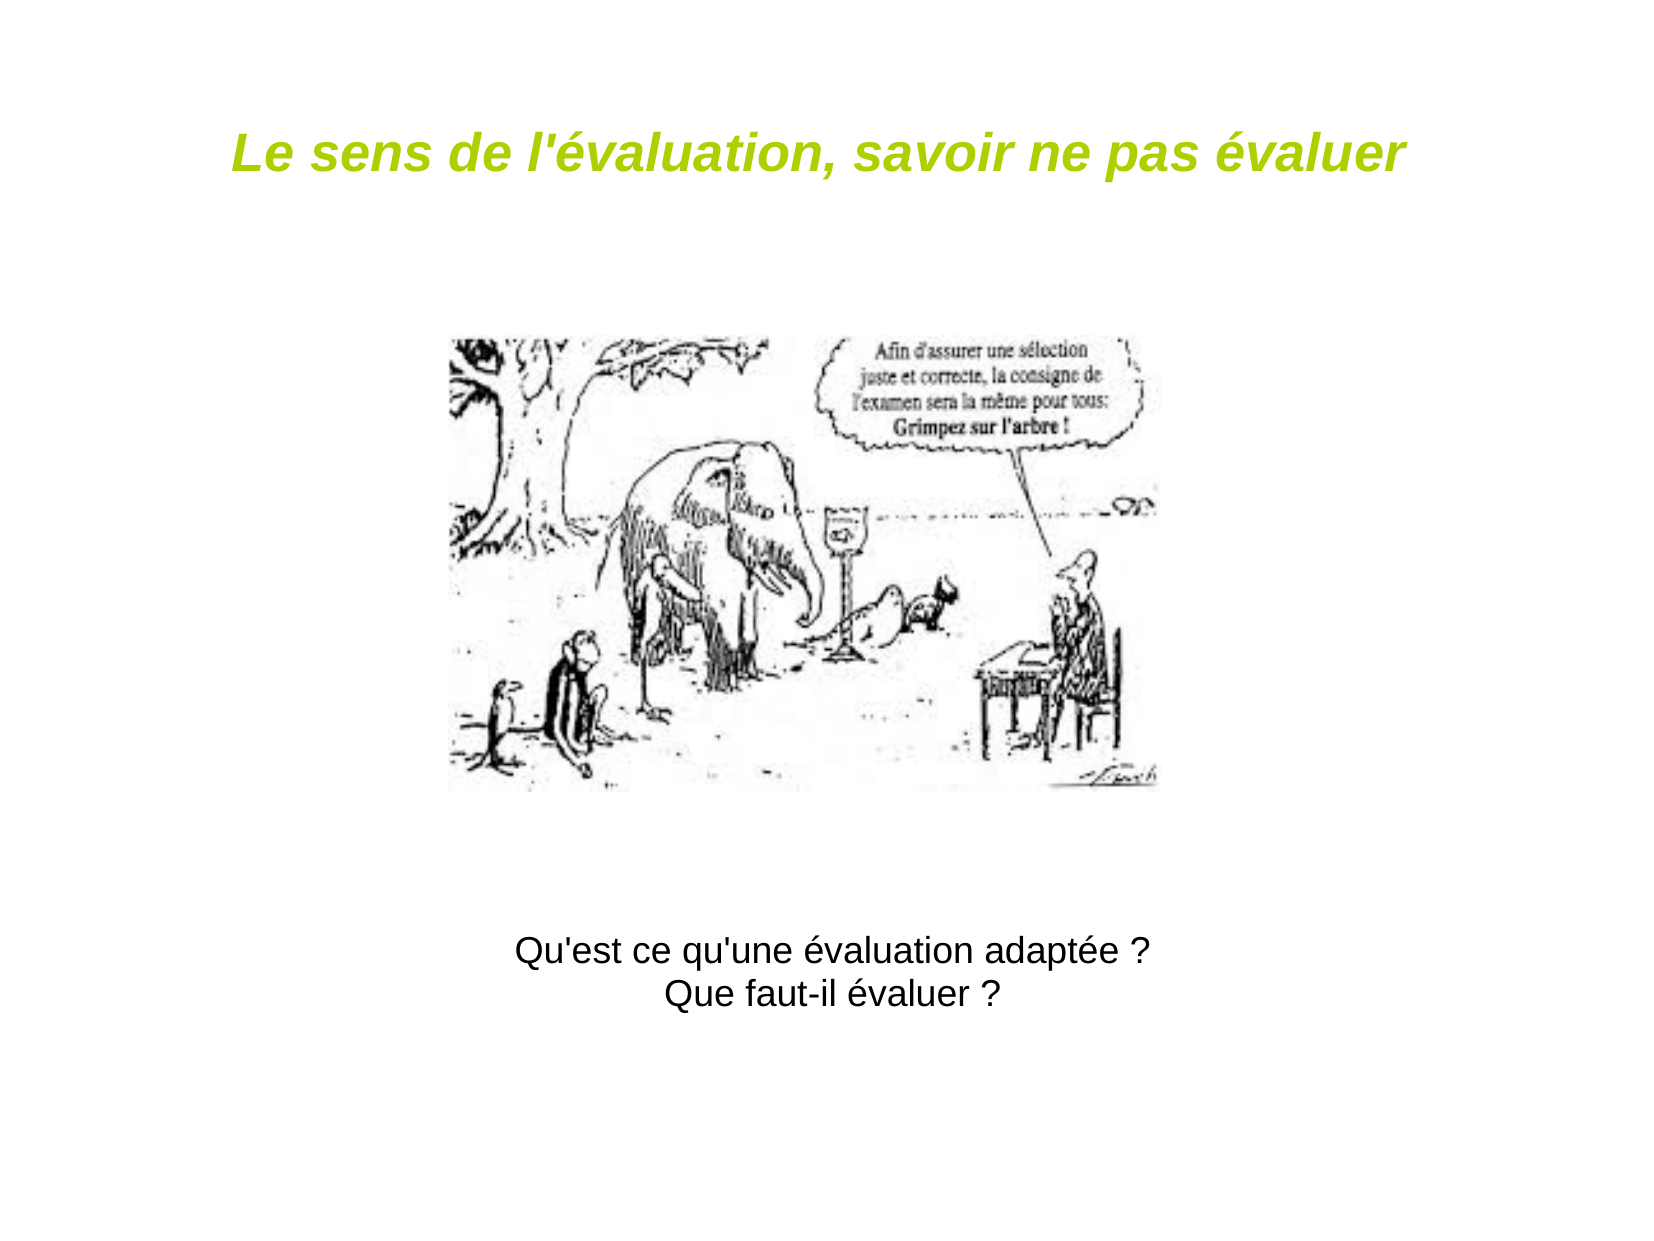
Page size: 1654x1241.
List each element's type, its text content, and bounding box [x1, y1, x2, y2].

title Le sens de l'évaluation, savoir ne pas évaluer [82, 49, 1571, 257]
picture [448, 335, 1167, 792]
text_box Qu'est ce qu'une évaluation adaptée ? Que faut-il évaluer ? [118, 838, 1548, 1106]
text_box [47, 850, 1595, 1208]
